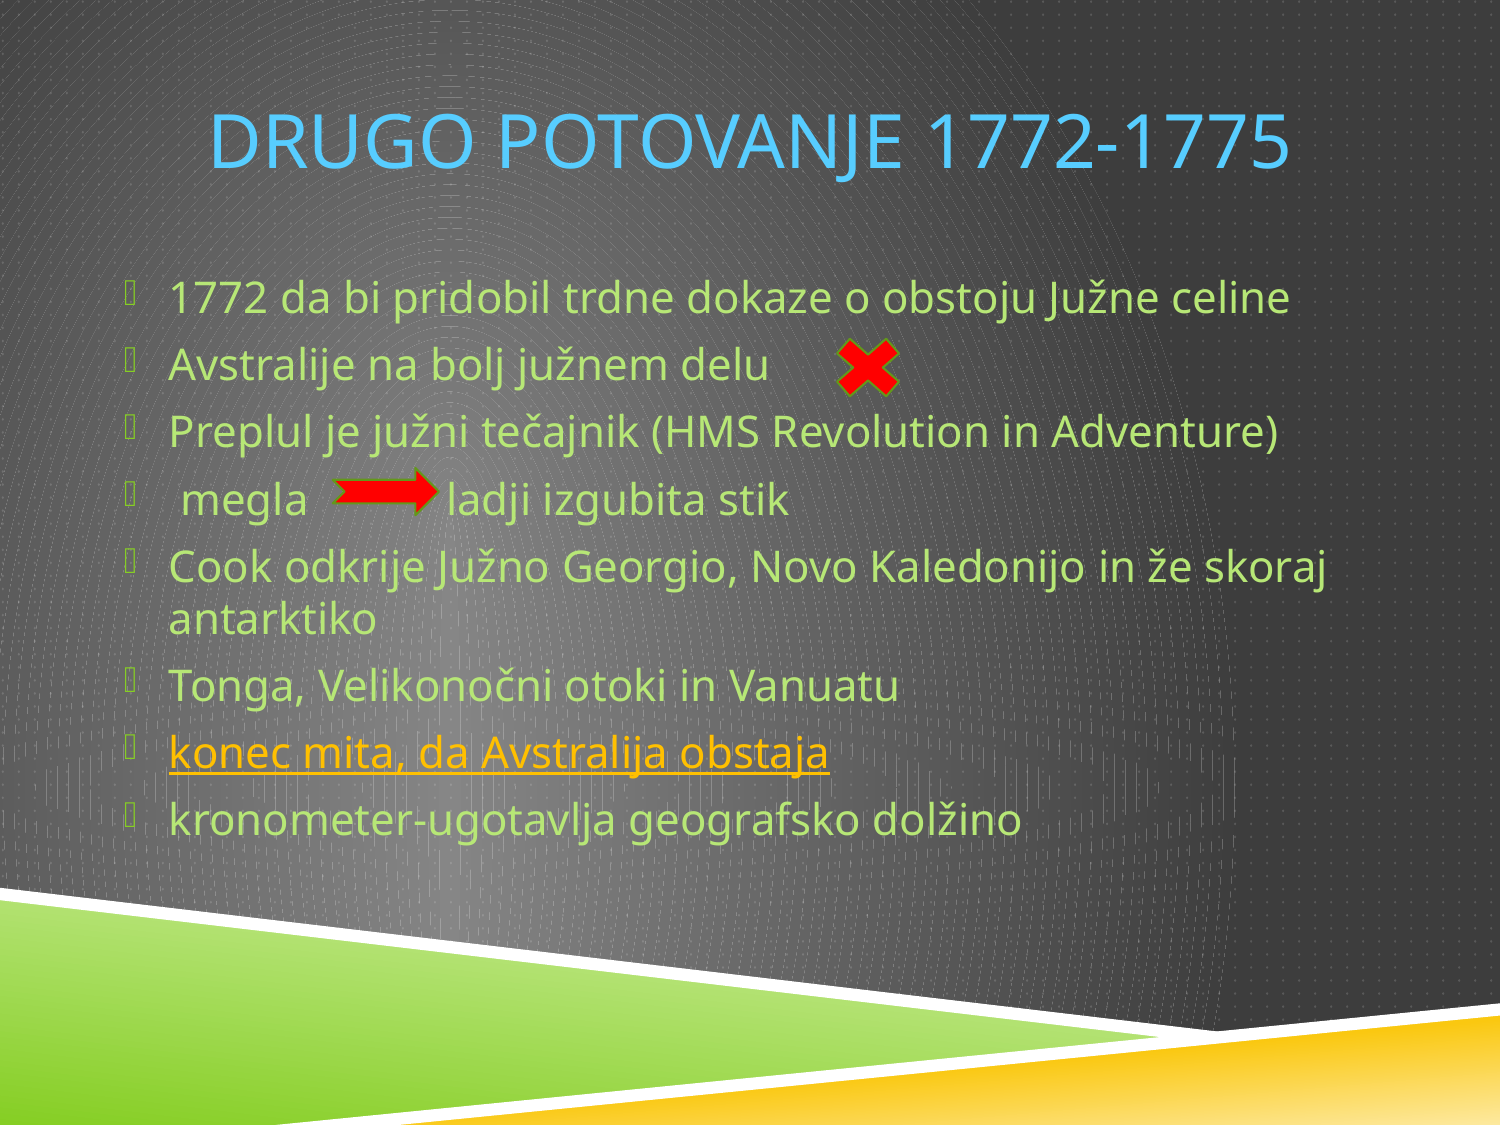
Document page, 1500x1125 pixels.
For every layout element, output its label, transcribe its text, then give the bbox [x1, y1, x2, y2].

title Drugo potovanje 1772-1775 [112, 45, 1388, 233]
list 1772 da bi pridobil trdne dokaze o obstoju Južne celine Avstralije na bolj južnem delu Preplul je južni tečajnik (HMS Revolution in Adventure) megla ladji izgubita stik Cook odkrije Južno Georgio, Novo Kaledonijo in že skoraj antarktiko Tonga, Velikonočni otoki in Vanuatu konec mita, da Avstralija obstaja kronometer-ugotavlja geografsko dolžino [112, 262, 1388, 875]
text_box [837, 338, 899, 397]
text_box [332, 467, 440, 516]
